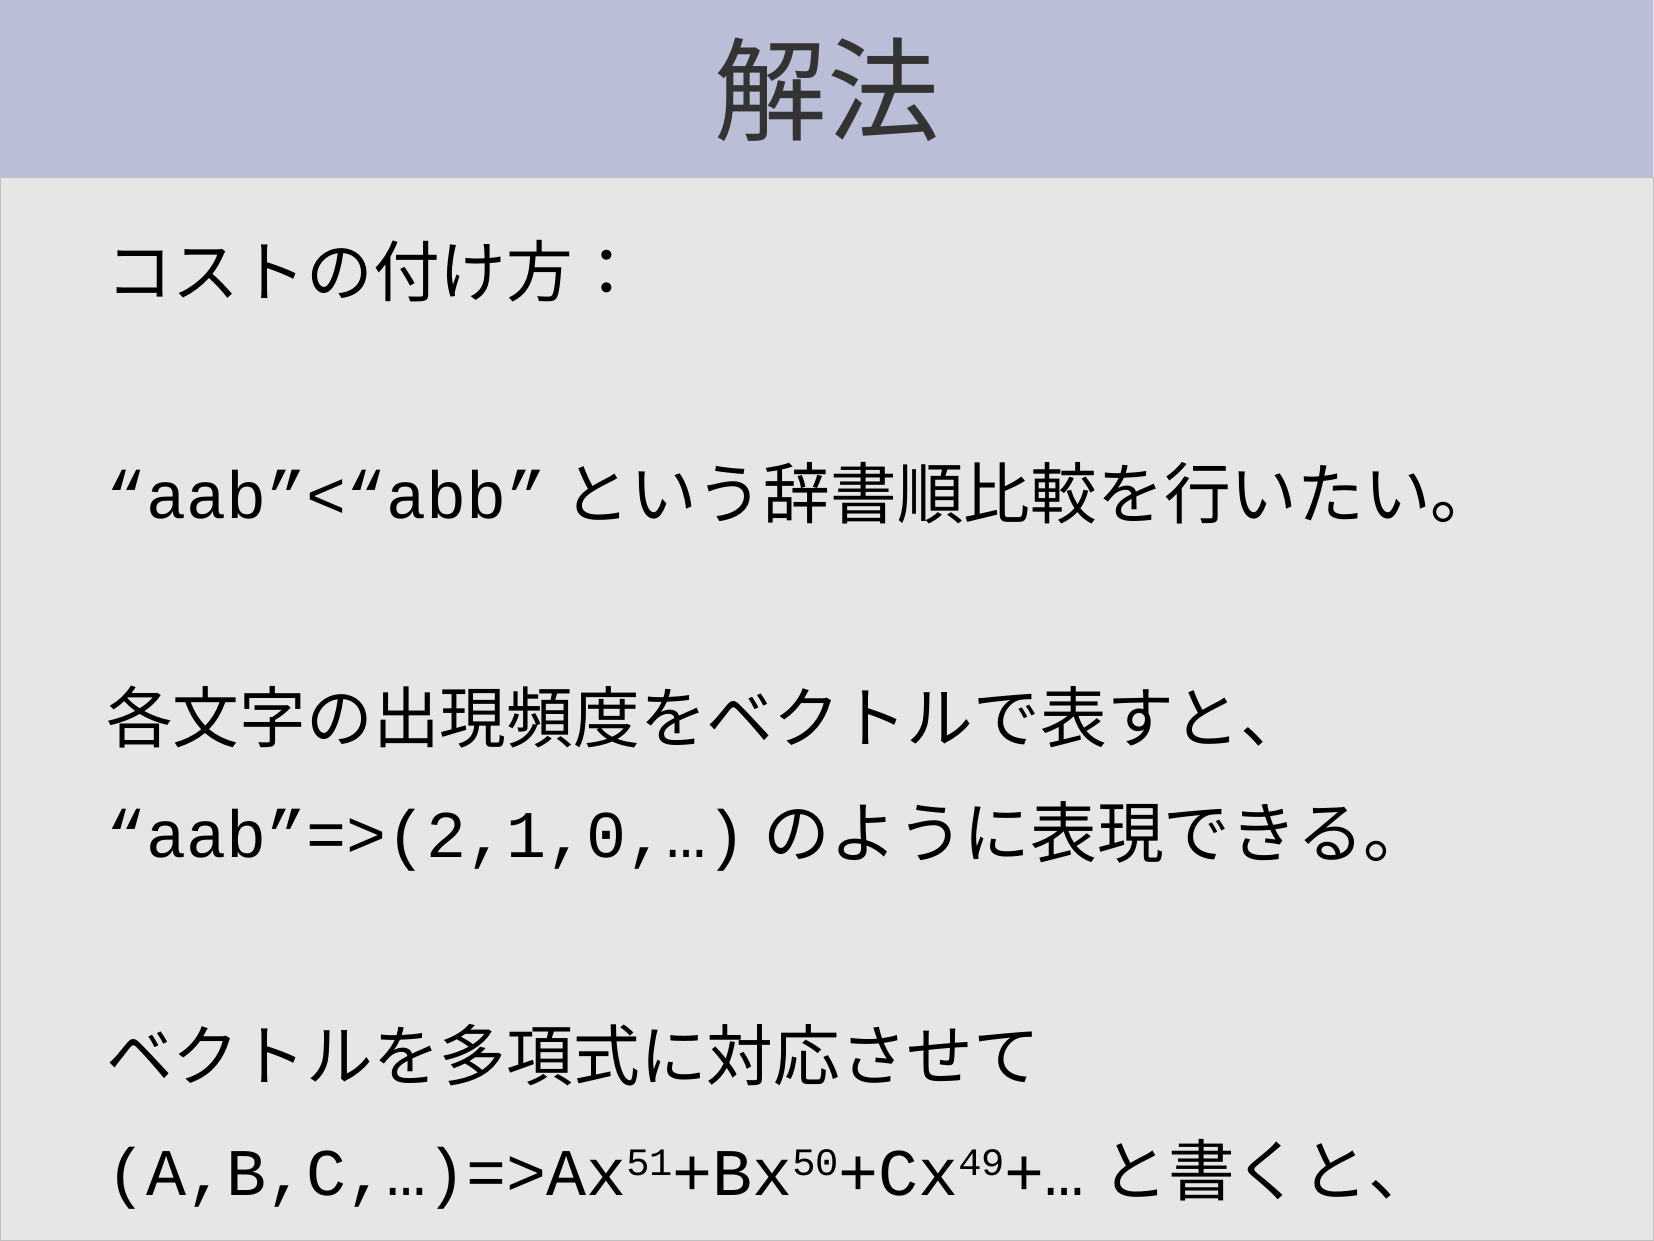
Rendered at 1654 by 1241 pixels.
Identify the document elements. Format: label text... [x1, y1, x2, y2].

title 解法 [121, 20, 1534, 148]
list コストの付け方： “aab”<“abb” という辞書順比較を行いたい。 各文字の出現頻度をベクトルで表すと、 “aab”=>(2,1,0,…) のように表現できる。 ベクトルを多項式に対応させて (A,B,C,…)=>Ax51+Bx50+Cx49+… と書くと、 “aab”<“abb” は 2x51+x50 > x51+2x50 (for large x) と対応づけられる。 [94, 206, 1583, 1193]
